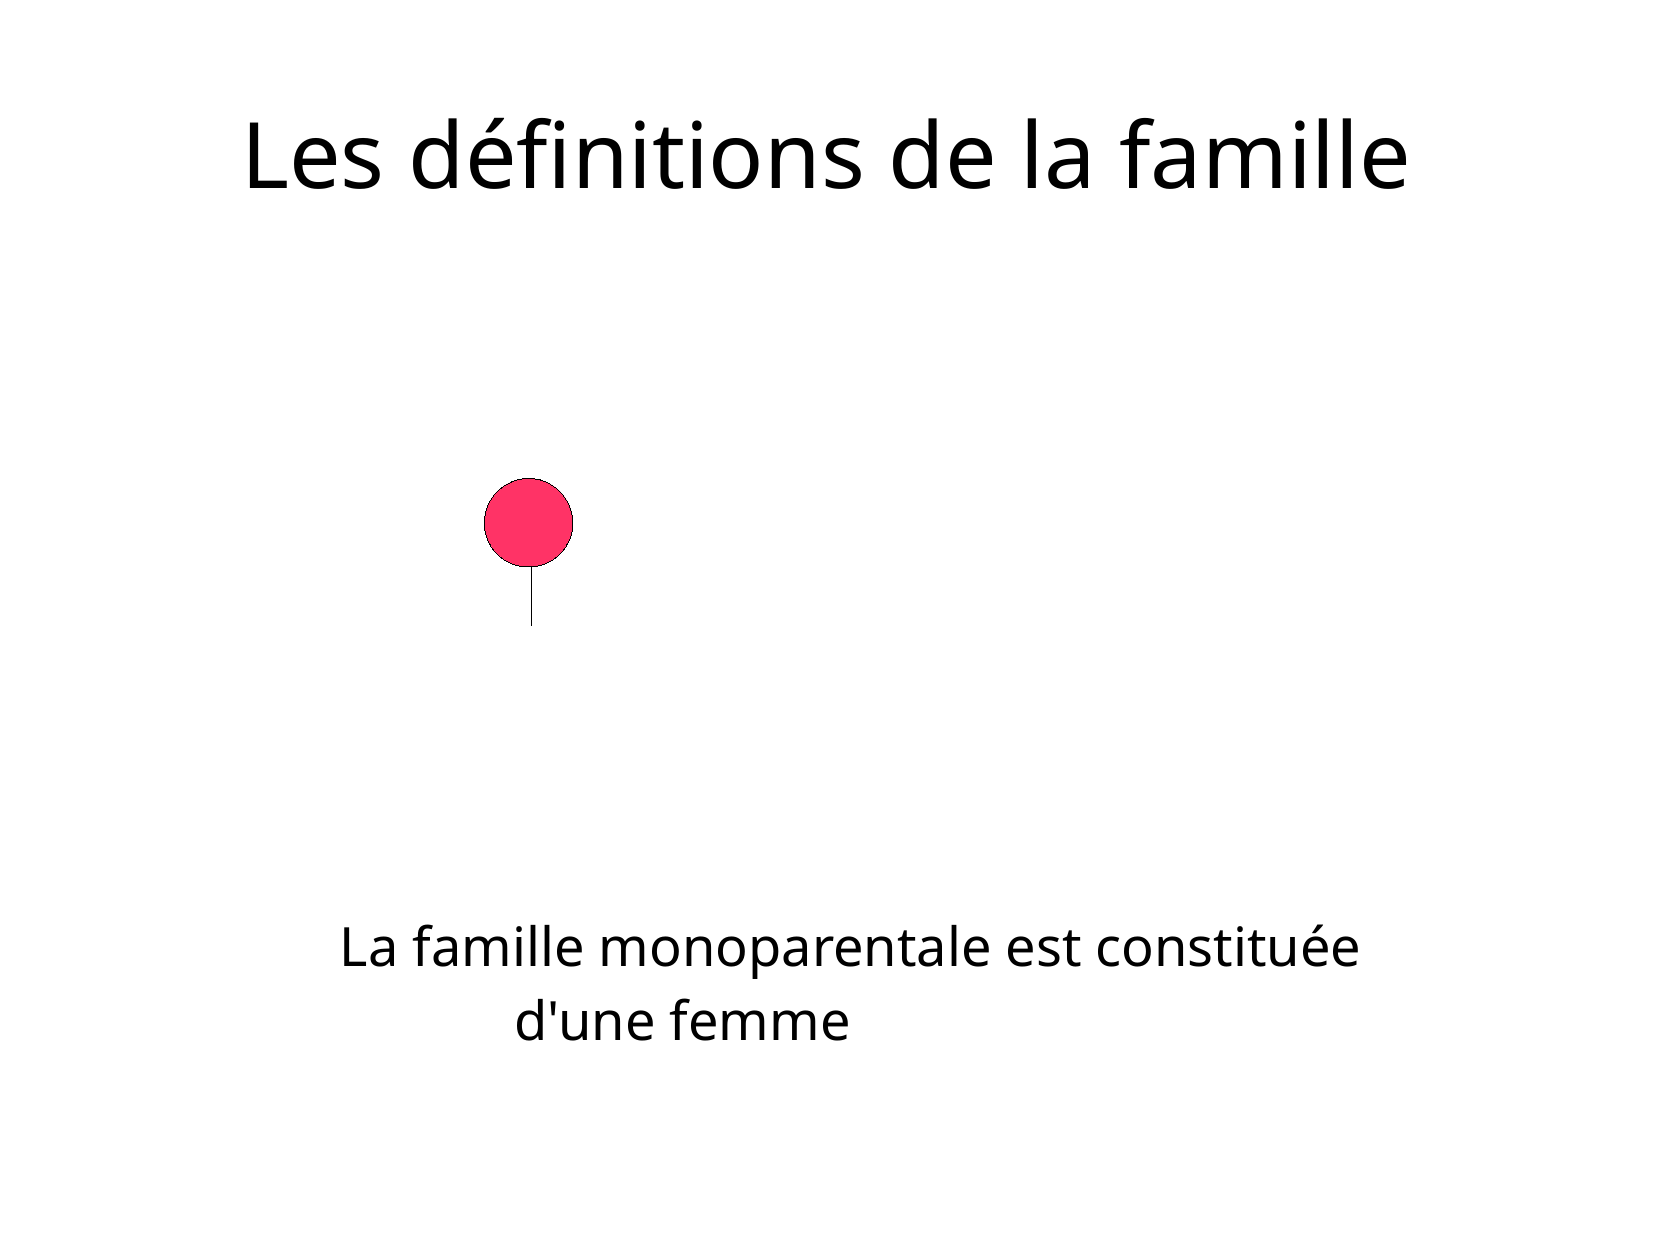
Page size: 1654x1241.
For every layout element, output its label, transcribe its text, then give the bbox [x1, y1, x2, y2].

title Les définitions de la famille [82, 49, 1571, 257]
text_box La famille monoparentale est constituée d'une femme [324, 912, 1232, 1052]
text_box [484, 478, 573, 567]
